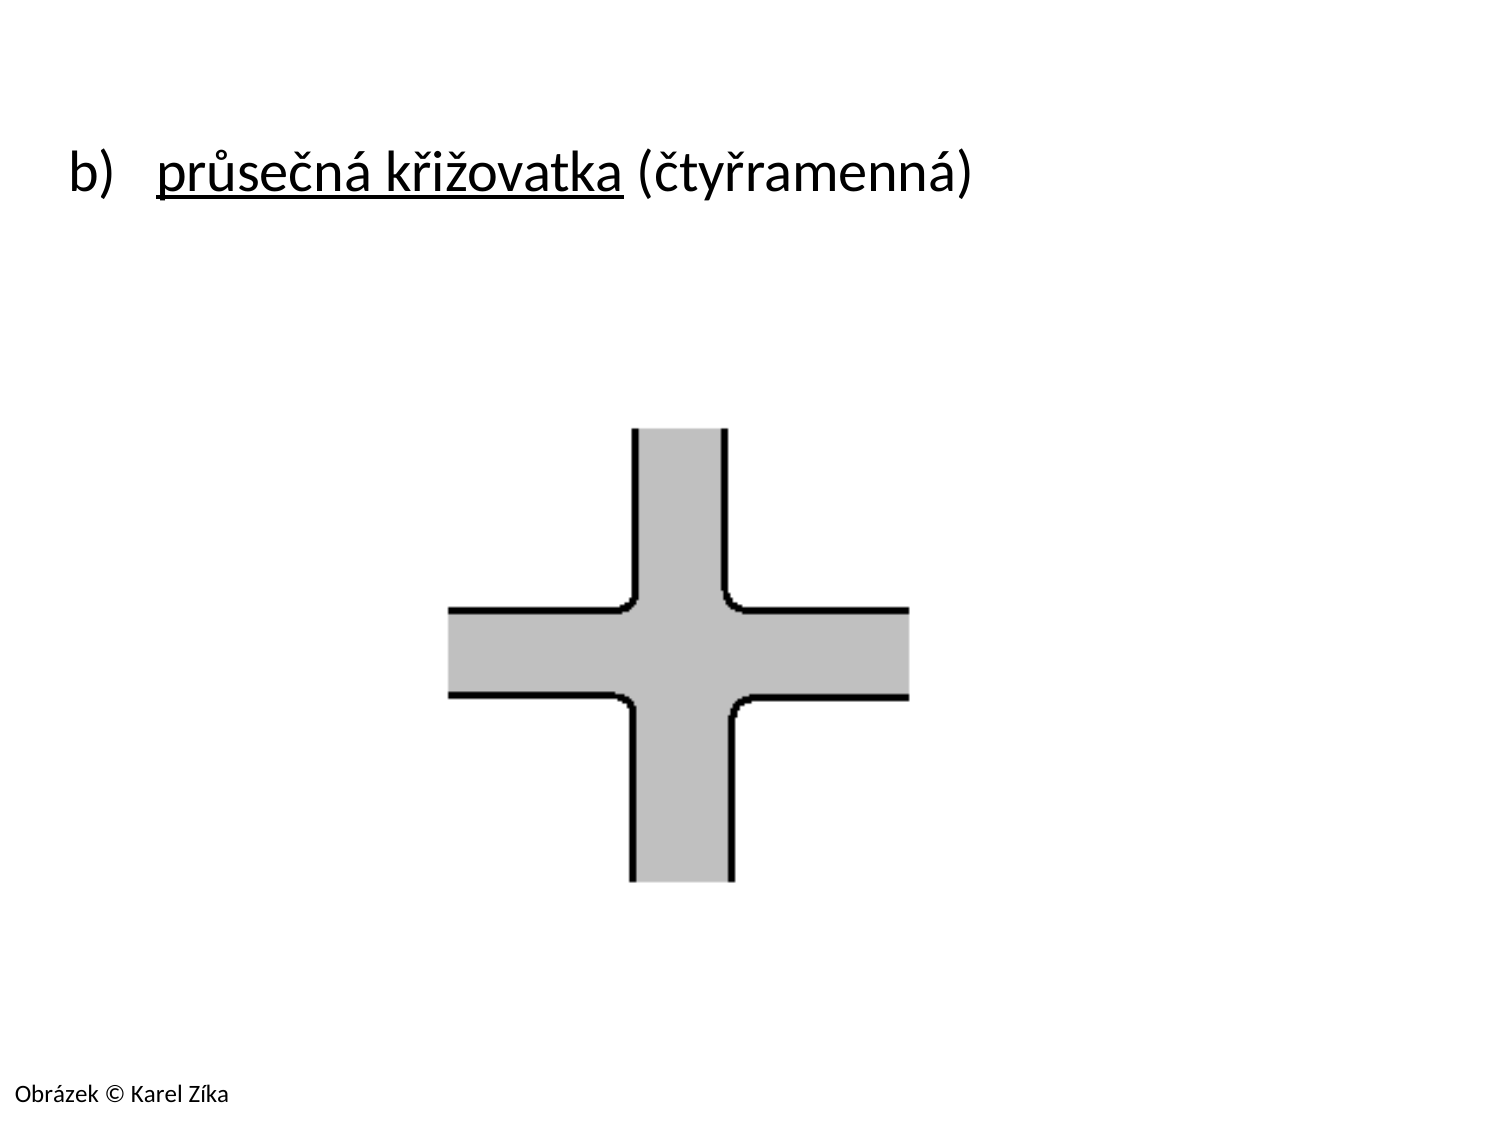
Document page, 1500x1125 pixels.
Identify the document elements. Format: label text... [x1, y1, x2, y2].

text_box [430, 408, 931, 904]
list b) průsečná křižovatka (čtyřramenná) [53, 125, 1404, 284]
text_box Obrázek © Karel Zíka [0, 1070, 245, 1116]
